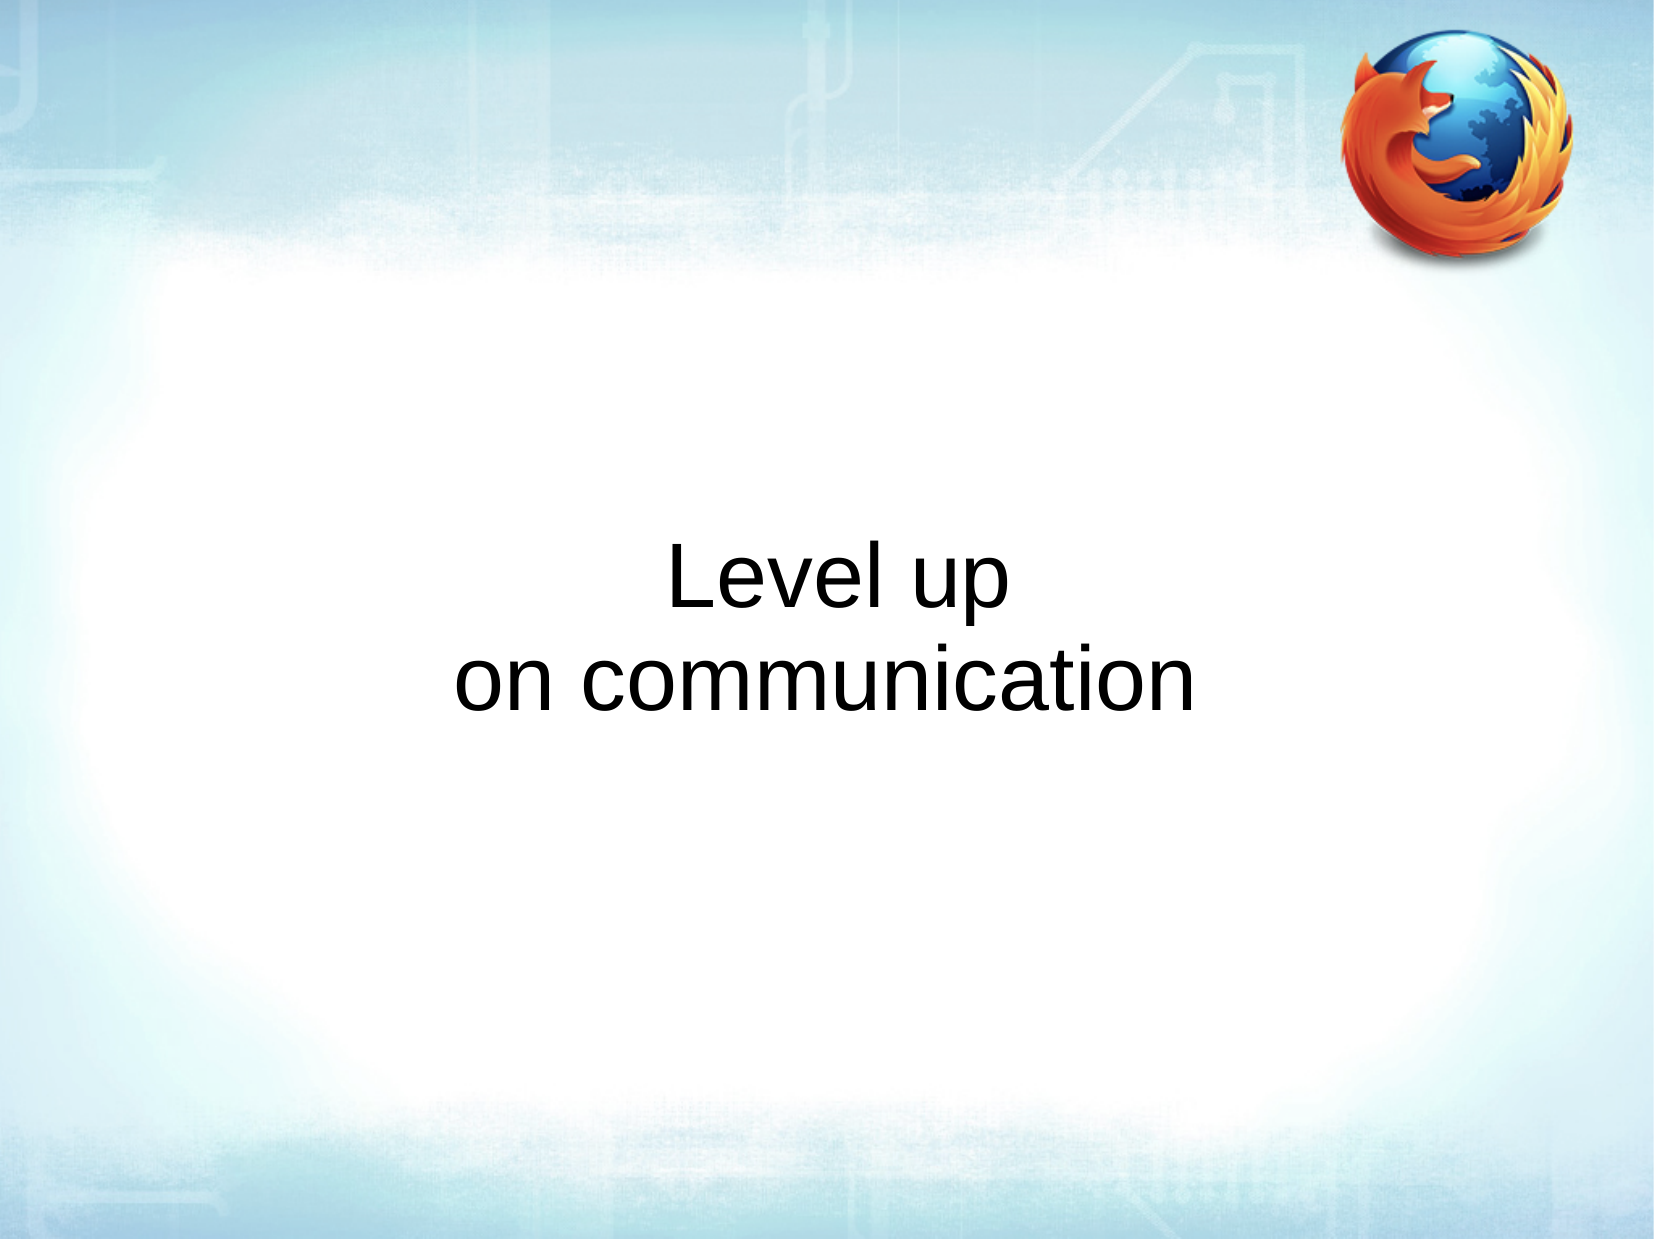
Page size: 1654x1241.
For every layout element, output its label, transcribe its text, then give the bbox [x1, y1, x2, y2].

picture [0, 0, 1654, 1239]
title Level up on communication [57, 525, 1595, 732]
